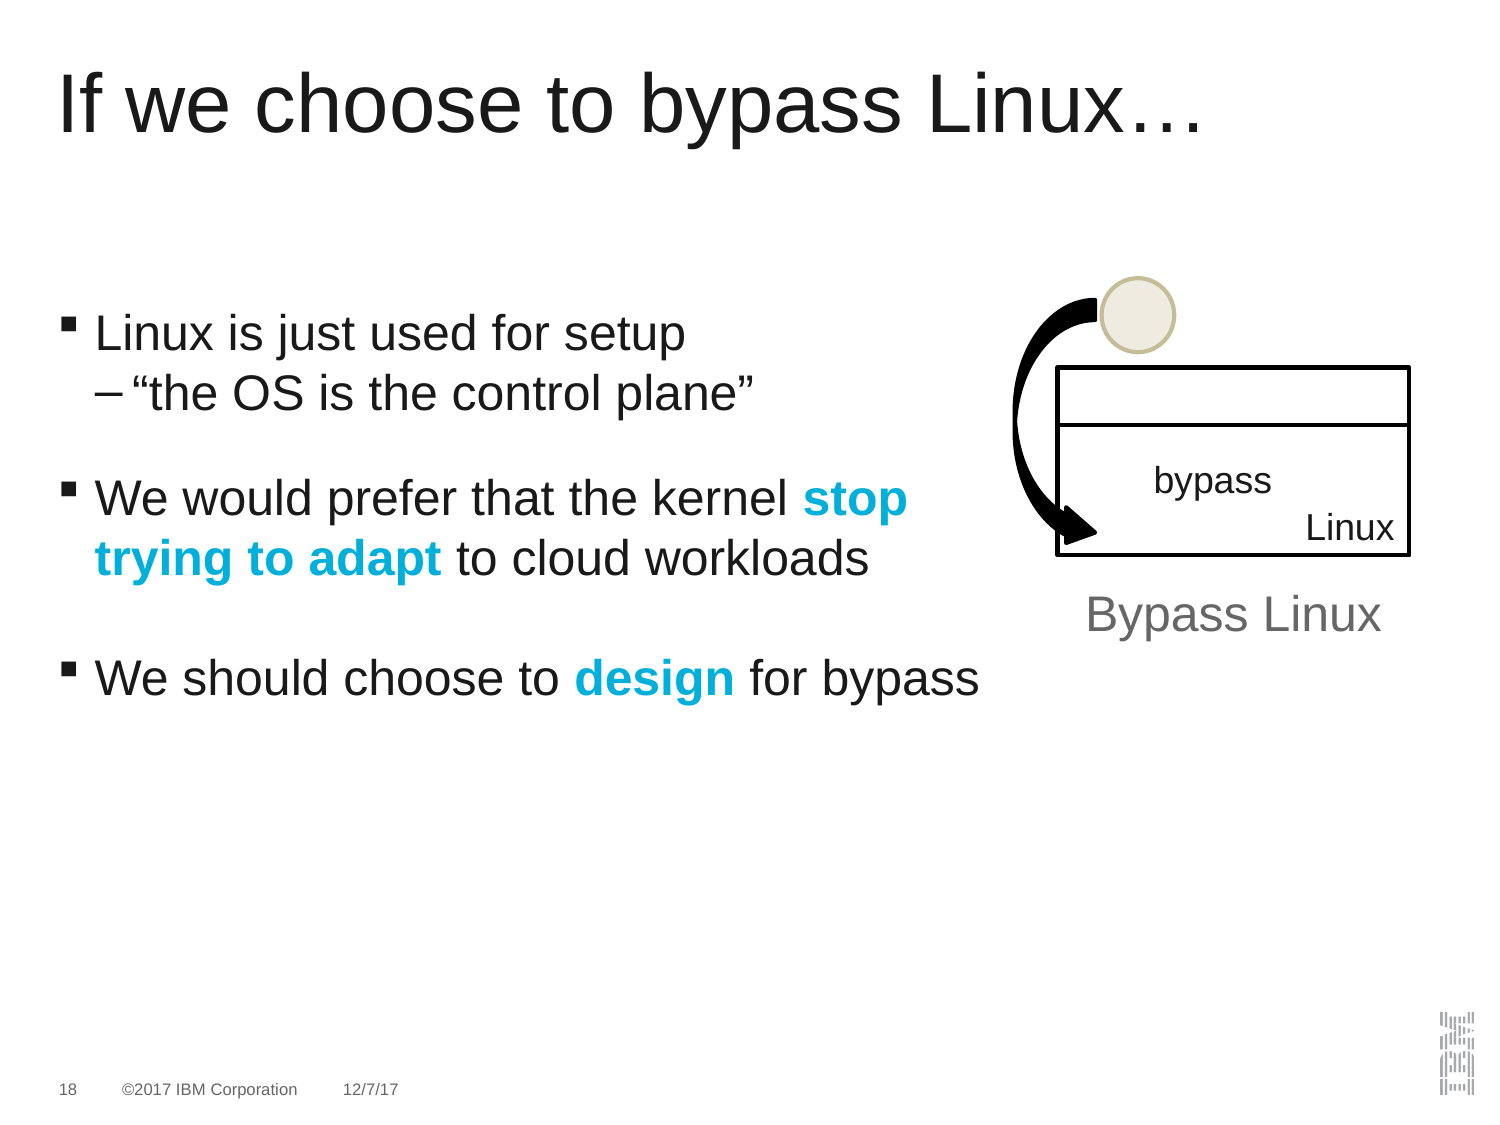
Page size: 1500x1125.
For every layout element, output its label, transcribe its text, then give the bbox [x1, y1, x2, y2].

picture [1440, 1012, 1474, 1095]
text_box Linux [1057, 427, 1410, 556]
text_box bypass [1138, 448, 1300, 509]
text_box Linux is just used for setup “the OS is the control plane” We would prefer that the kernel stop trying to adapt to cloud workloads We should choose to design for bypass [57, 300, 996, 1015]
text_box [1101, 278, 1175, 353]
text_box Bypass Linux [1057, 581, 1410, 642]
text_box If we choose to bypass Linux… [56, 49, 1440, 200]
text_box [1014, 299, 1096, 543]
